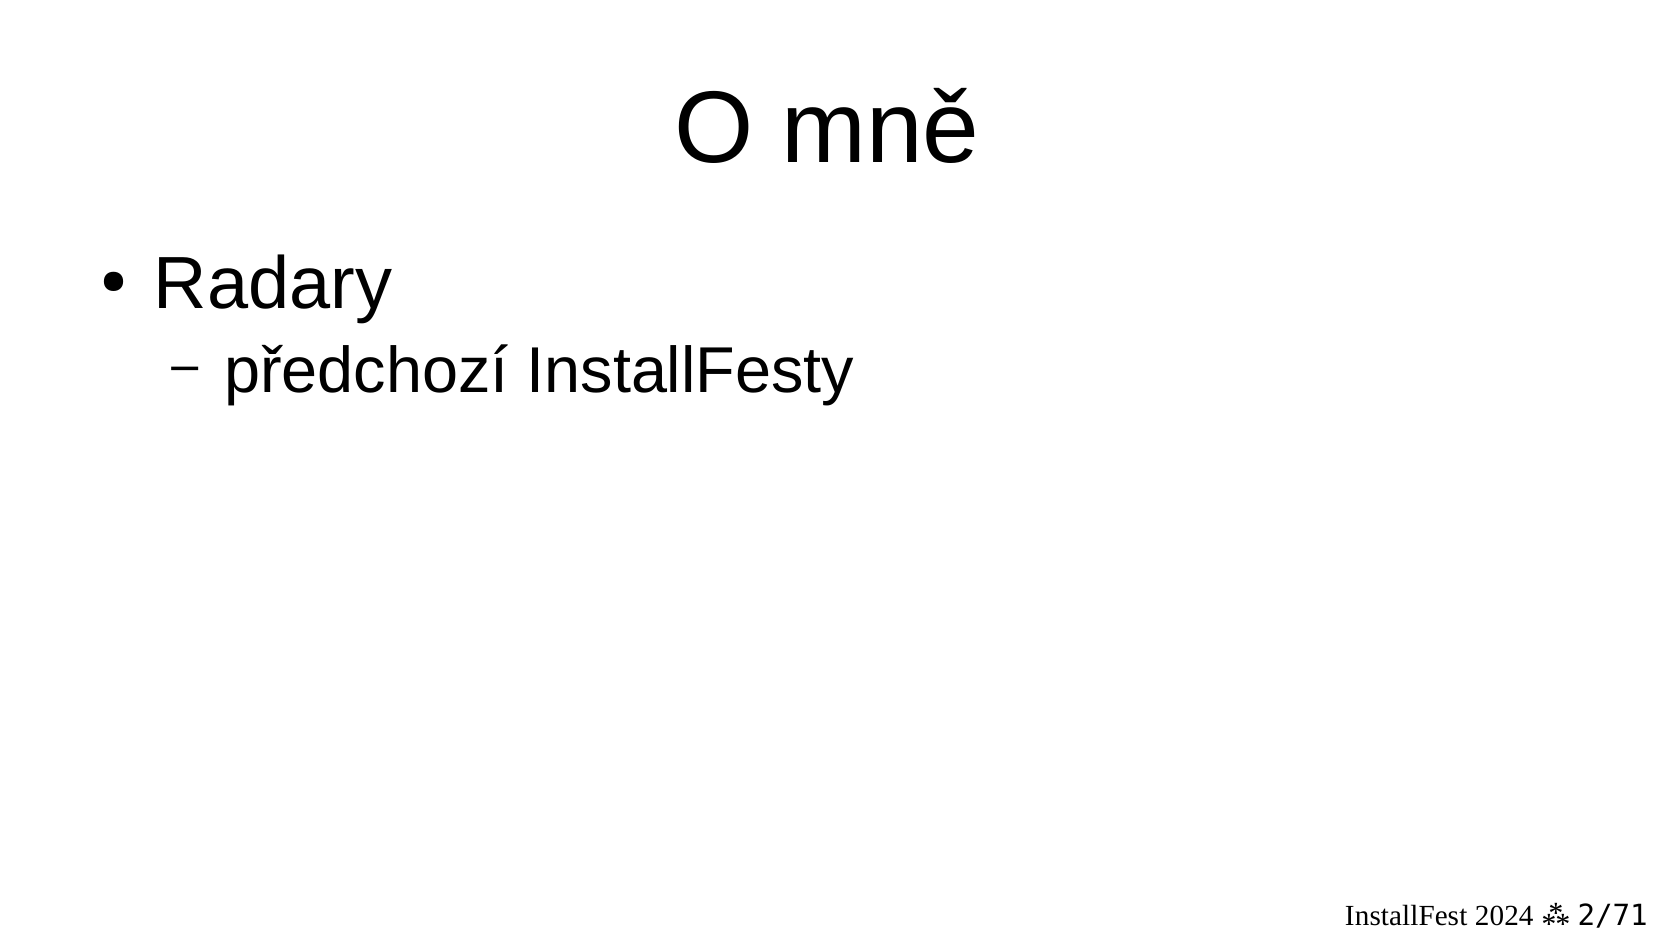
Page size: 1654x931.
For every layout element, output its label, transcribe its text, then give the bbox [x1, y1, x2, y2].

title O mně [82, 41, 1571, 214]
list Radary předchozí InstallFesty [82, 241, 1571, 842]
